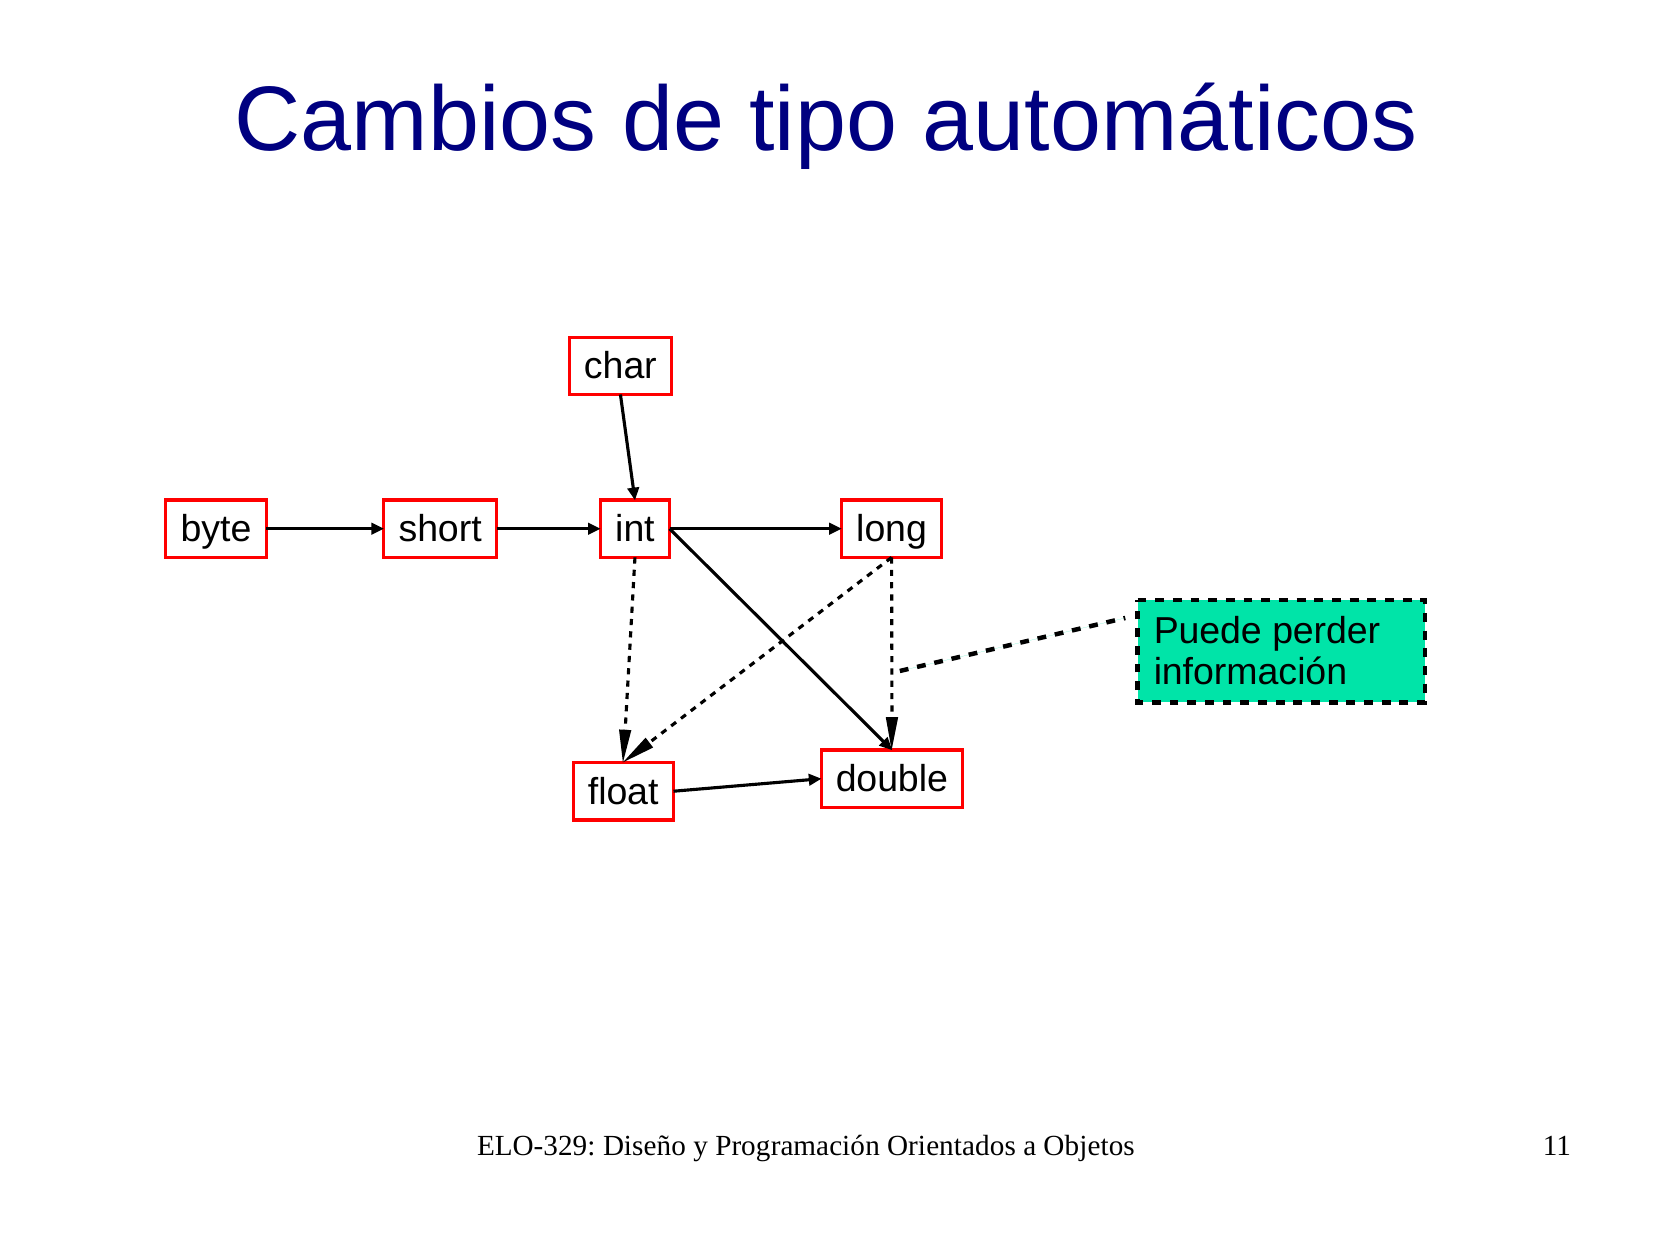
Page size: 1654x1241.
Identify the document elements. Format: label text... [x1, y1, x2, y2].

text_box short [383, 500, 497, 558]
text_box Puede perder información [1138, 600, 1425, 702]
text_box float [573, 762, 674, 820]
text_box double [821, 750, 963, 808]
text_box byte [165, 500, 267, 558]
text_box char [569, 337, 672, 395]
title Cambios de tipo automáticos [82, 49, 1571, 188]
text_box long [841, 500, 942, 558]
text_box int [600, 500, 670, 558]
